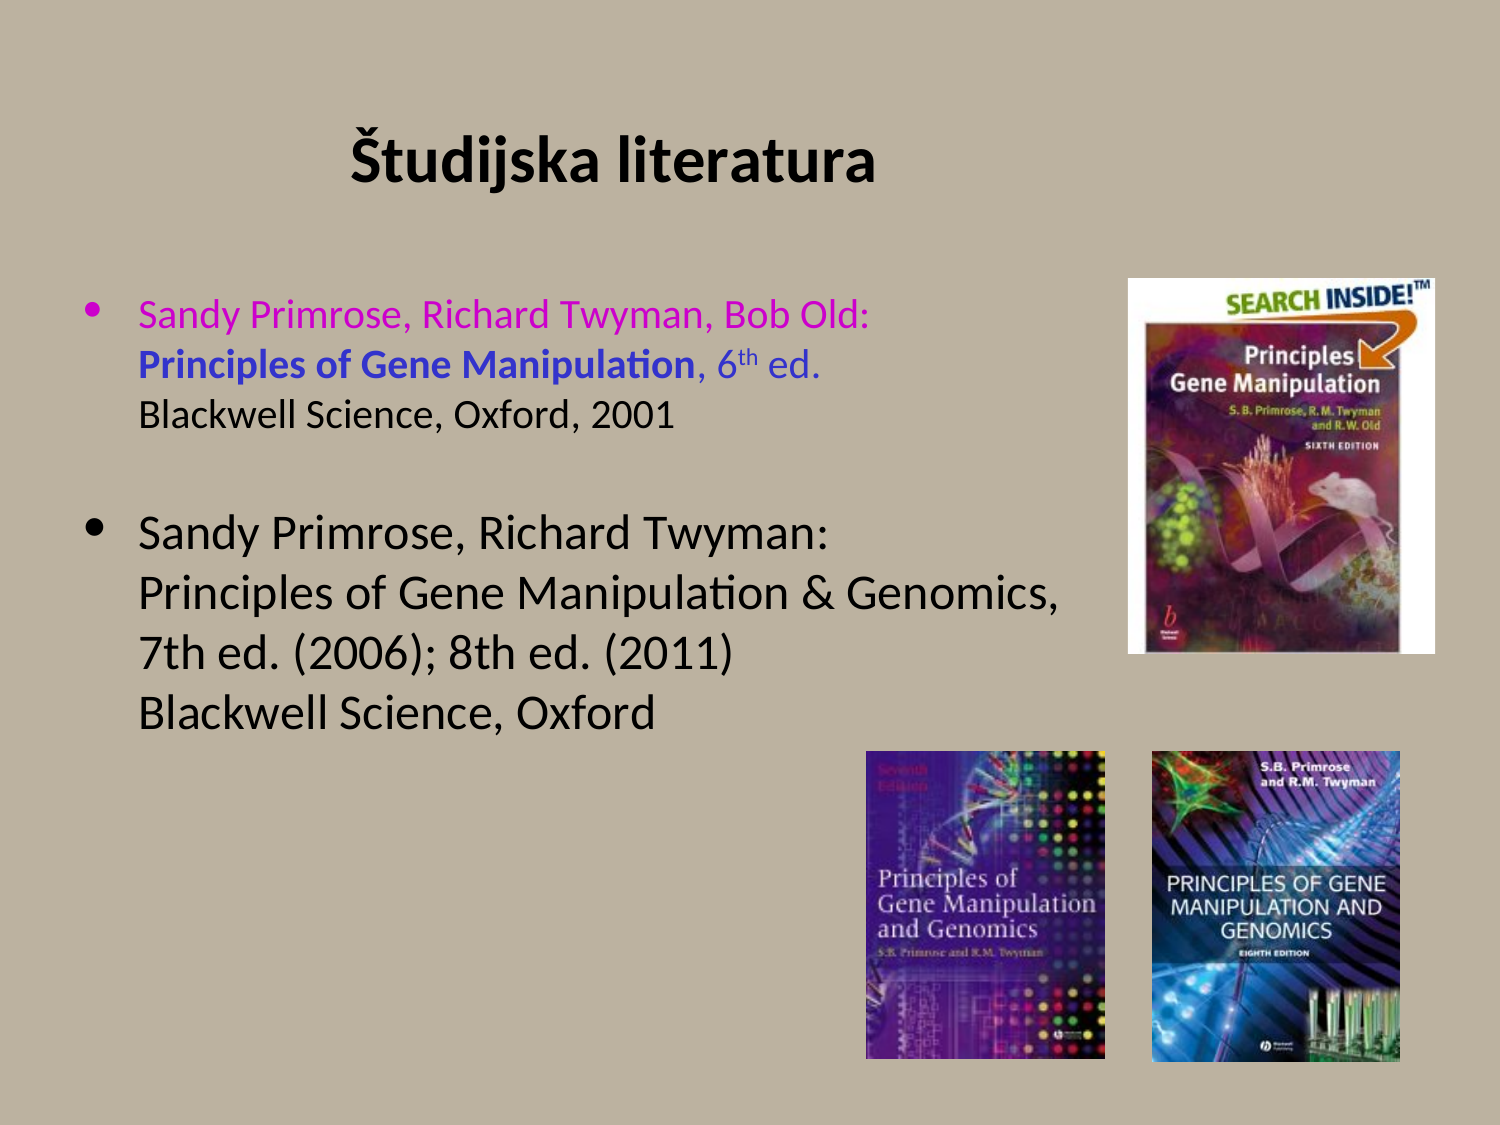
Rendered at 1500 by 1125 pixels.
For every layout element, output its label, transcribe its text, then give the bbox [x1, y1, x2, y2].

picture [866, 751, 1105, 1059]
title Študijska literatura [112, 101, 1117, 210]
picture [1152, 751, 1400, 1062]
picture [1127, 278, 1436, 654]
list Sandy Primrose, Richard Twyman, Bob Old: Principles of Gene Manipulation, 6th ed. Blackwell Science, Oxford, 2001 Sandy Primrose, Richard Twyman: Principles of Gene Manipulation & Genomics, 7th ed. (2006); 8th ed. (2011) Blackwell Science, Oxford [67, 278, 1153, 892]
